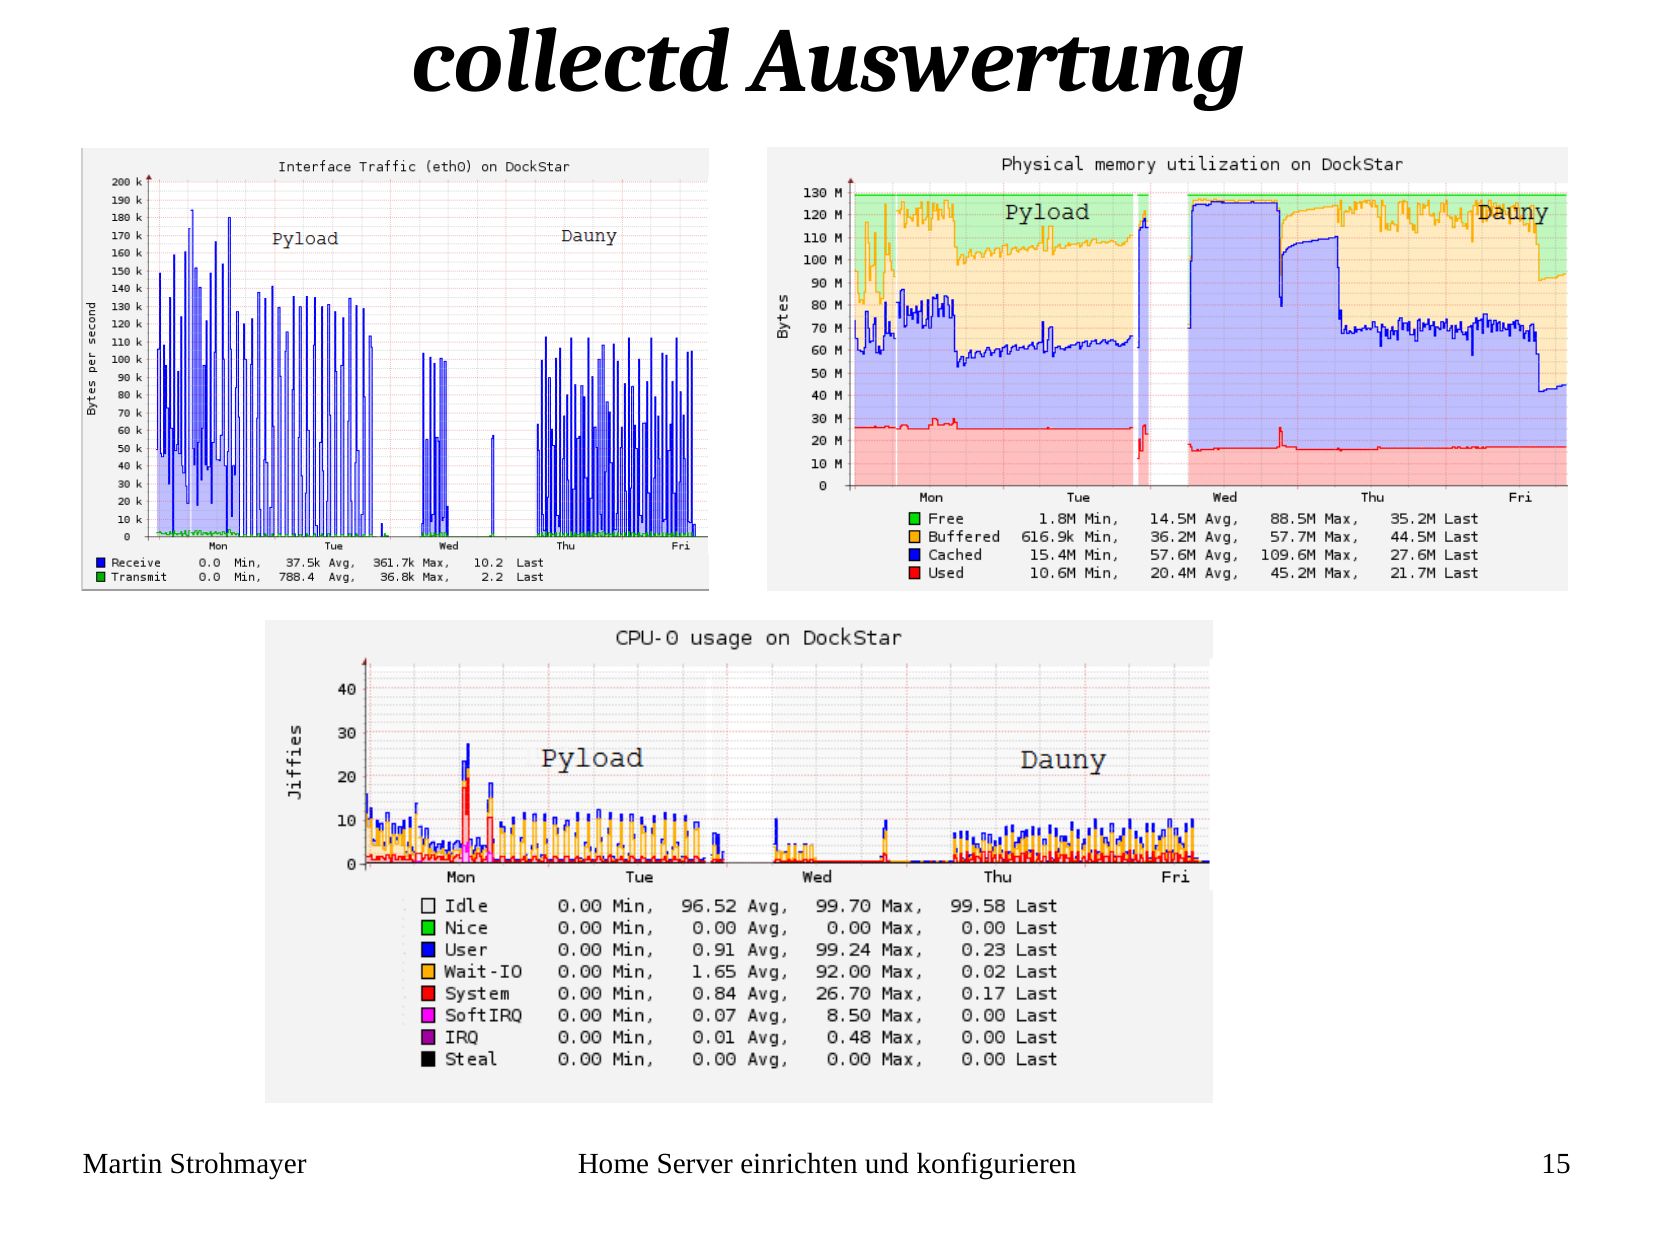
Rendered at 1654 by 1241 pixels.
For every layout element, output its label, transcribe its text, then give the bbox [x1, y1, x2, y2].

picture [767, 147, 1568, 591]
picture [81, 148, 709, 591]
title collectd Auswertung [3, 7, 1654, 116]
picture [265, 620, 1213, 1103]
